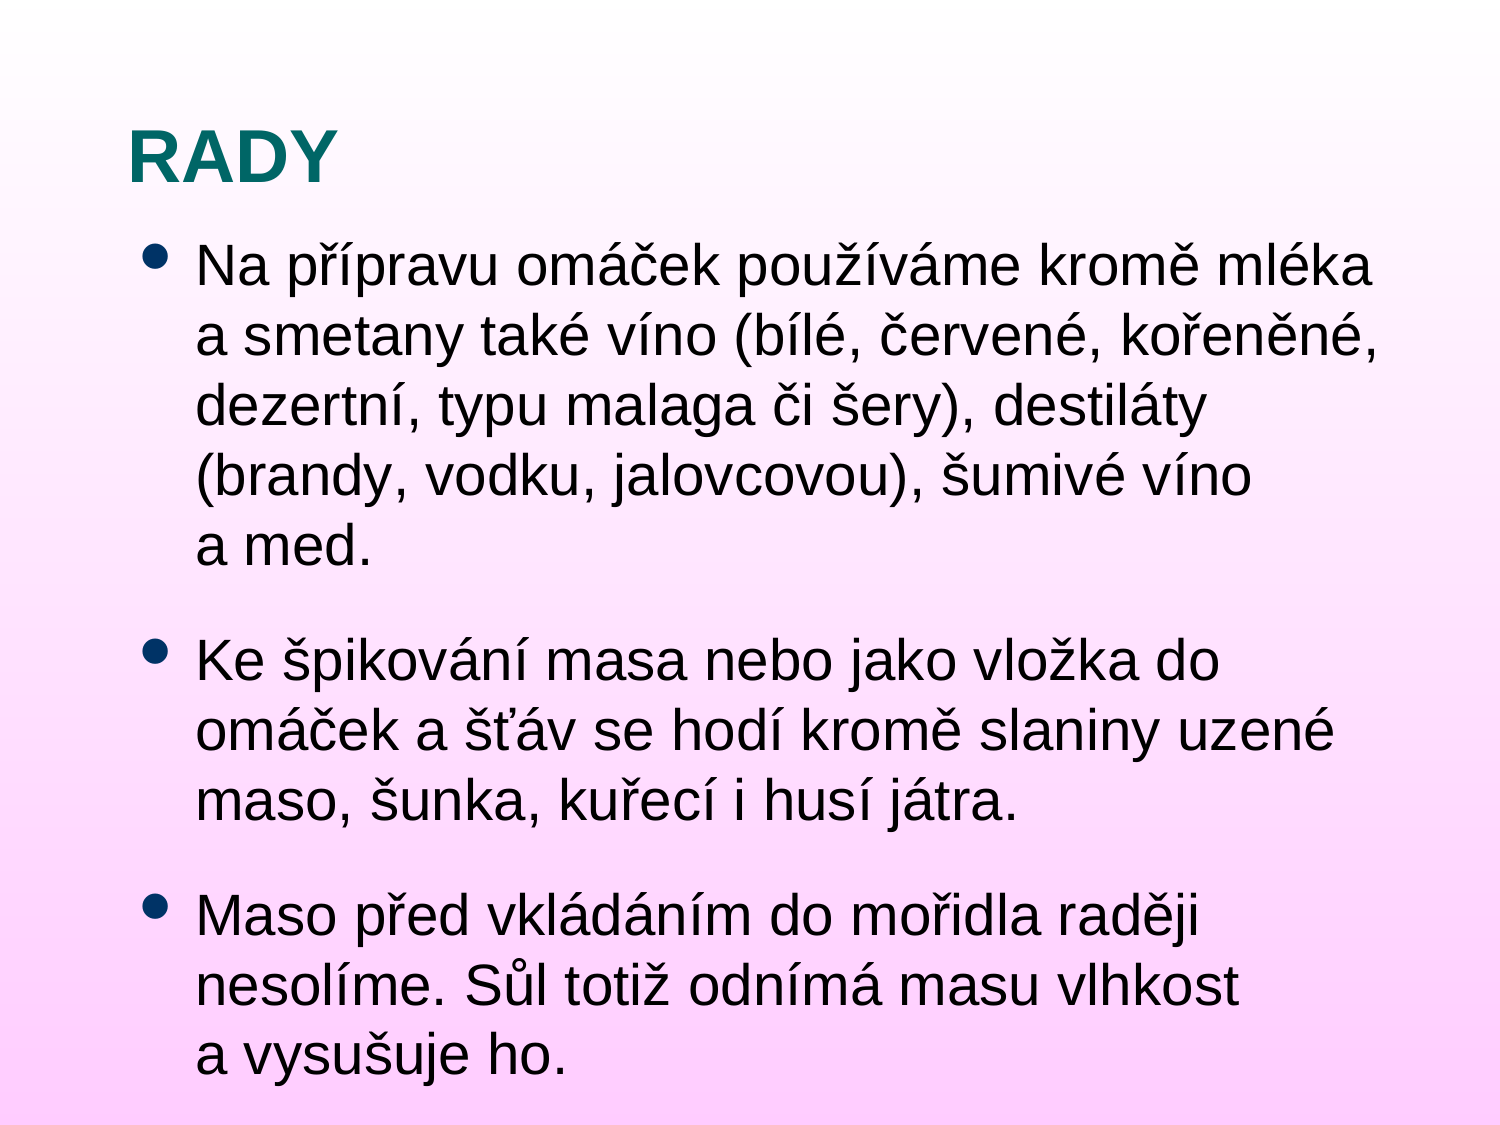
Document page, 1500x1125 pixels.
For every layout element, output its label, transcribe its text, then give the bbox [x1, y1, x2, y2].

title RADY [112, 42, 1389, 207]
list Na přípravu omáček používáme kromě mléka a smetany také víno (bílé, červené, kořeněné, dezertní, typu malaga či šery), destiláty (brandy, vodku, jalovcovou), šumivé víno a med. Ke špikování masa nebo jako vložka do omáček a šťáv se hodí kromě slaniny uzené maso, šunka, kuřecí i husí játra. Maso před vkládáním do mořidla raději nesolíme. Sůl totiž odnímá masu vlhkost a vysušuje ho. [123, 219, 1447, 1095]
